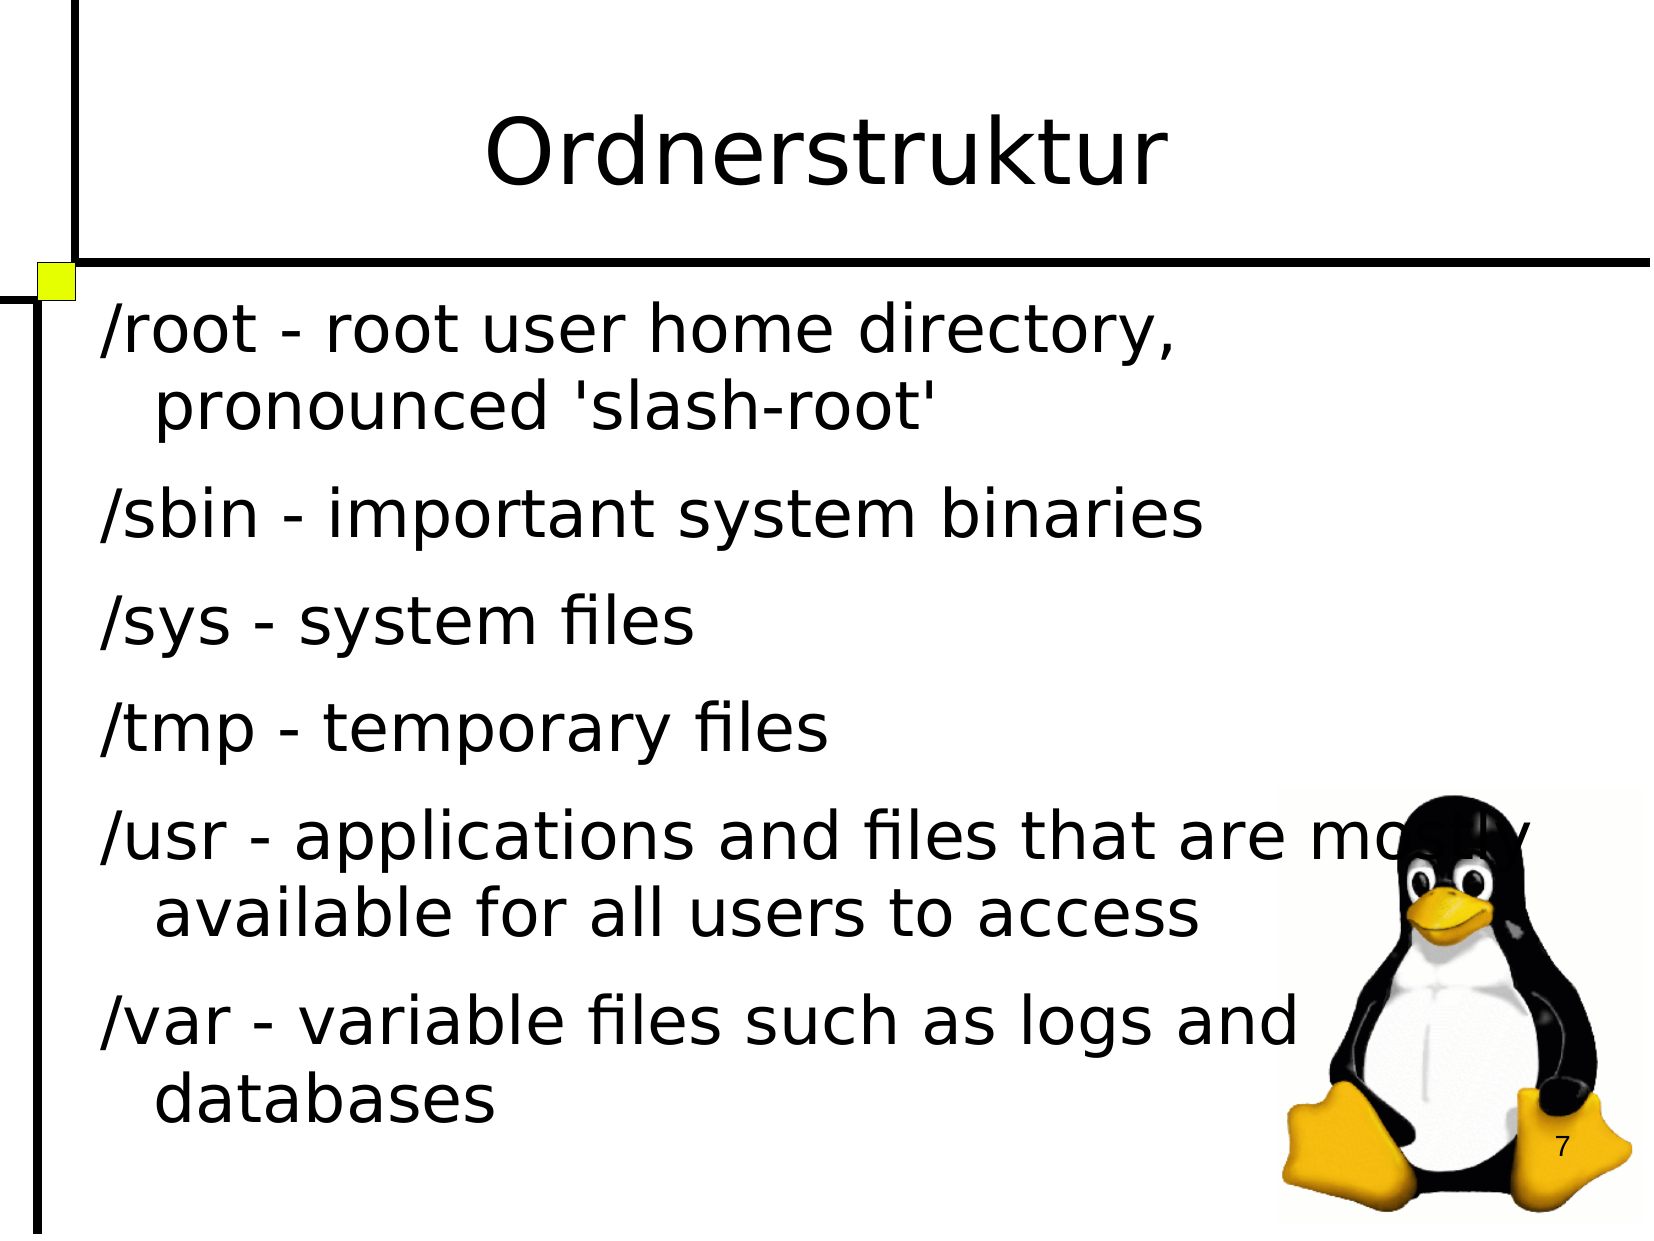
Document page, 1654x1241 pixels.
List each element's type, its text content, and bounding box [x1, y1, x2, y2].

list /root - root user home directory, pronounced 'slash-root' /sbin - important system binaries /sys - system files /tmp - temporary files /usr - applications and files that are mostly available for all users to access /var - variable files such as logs and databases [82, 290, 1571, 1138]
title Ordnerstruktur [82, 49, 1571, 257]
picture [1275, 787, 1642, 1223]
